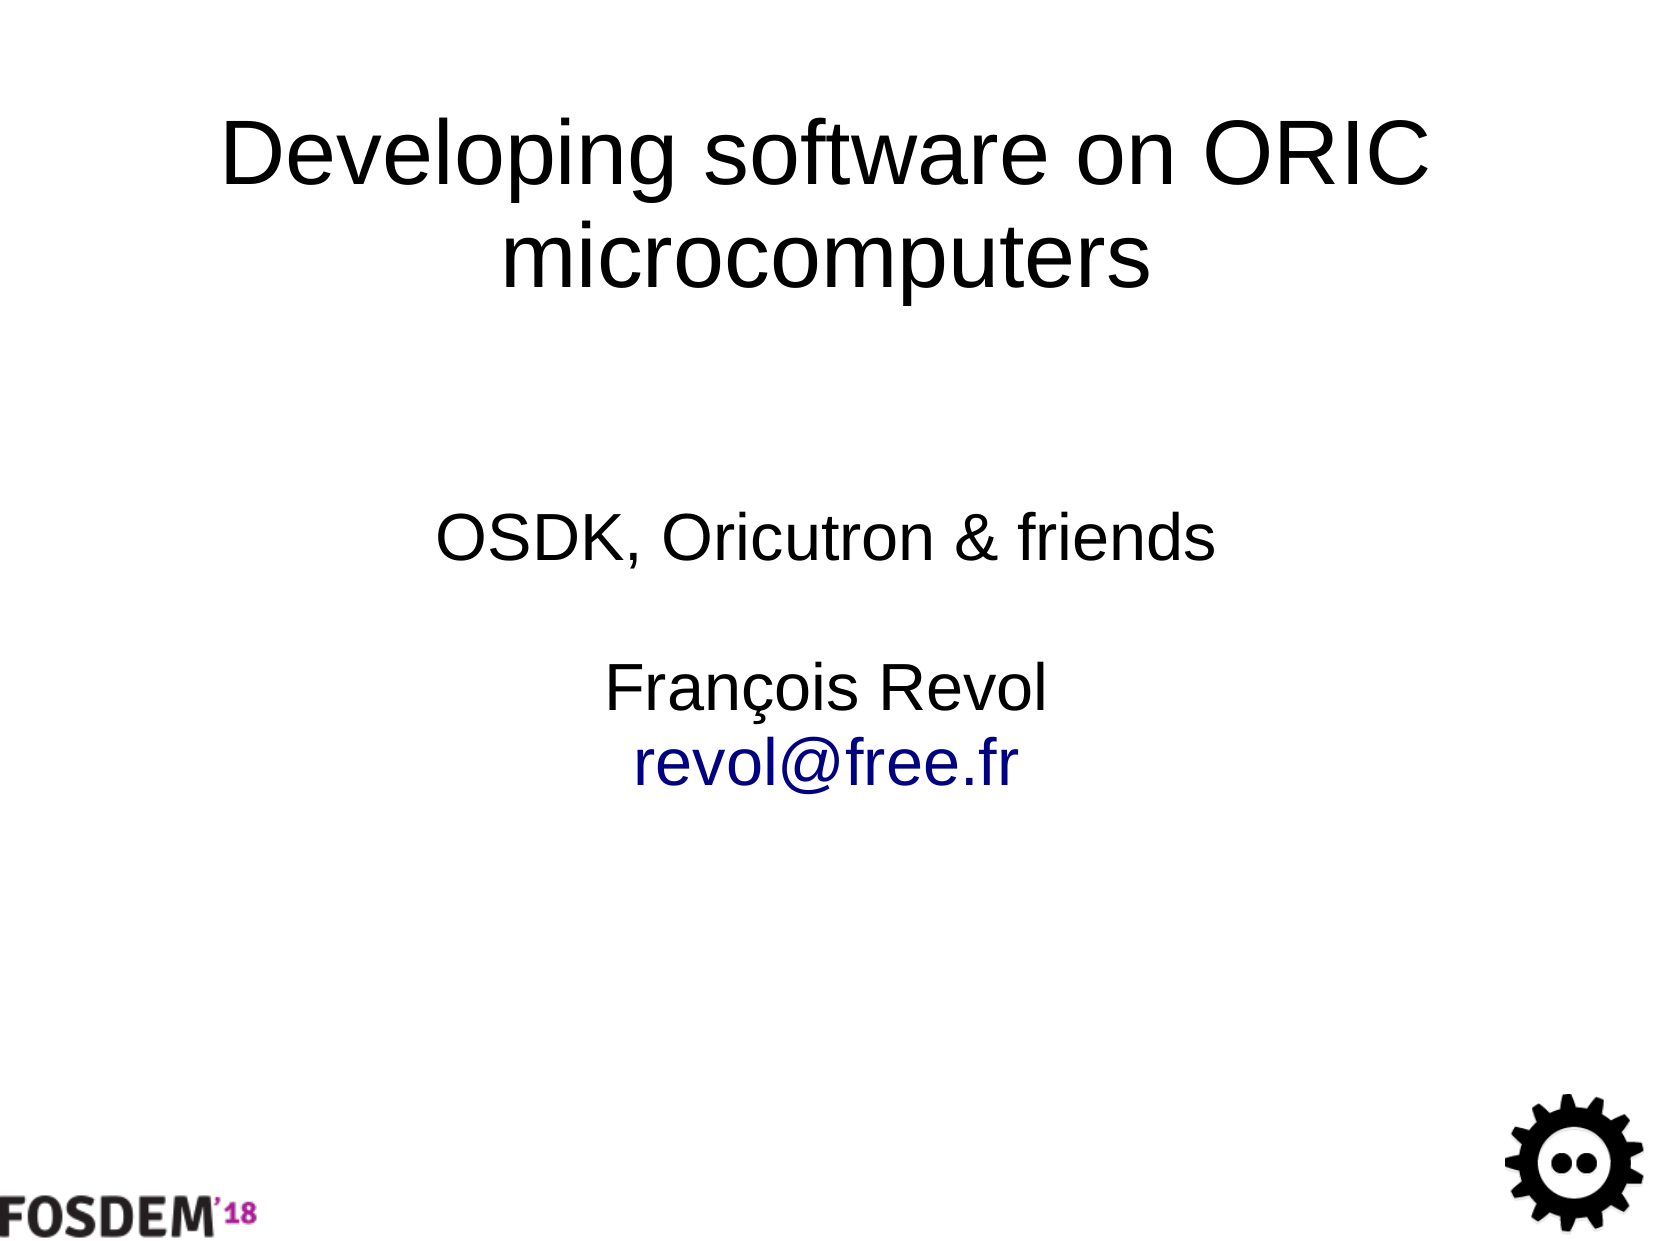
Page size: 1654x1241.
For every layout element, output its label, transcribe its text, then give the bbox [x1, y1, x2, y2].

picture [0, 1191, 266, 1241]
subtitle OSDK, Oricutron & friends François Revol revol@free.fr [82, 290, 1571, 1010]
picture [1505, 1094, 1648, 1235]
title Developing software on ORIC microcomputers [82, 23, 1571, 282]
